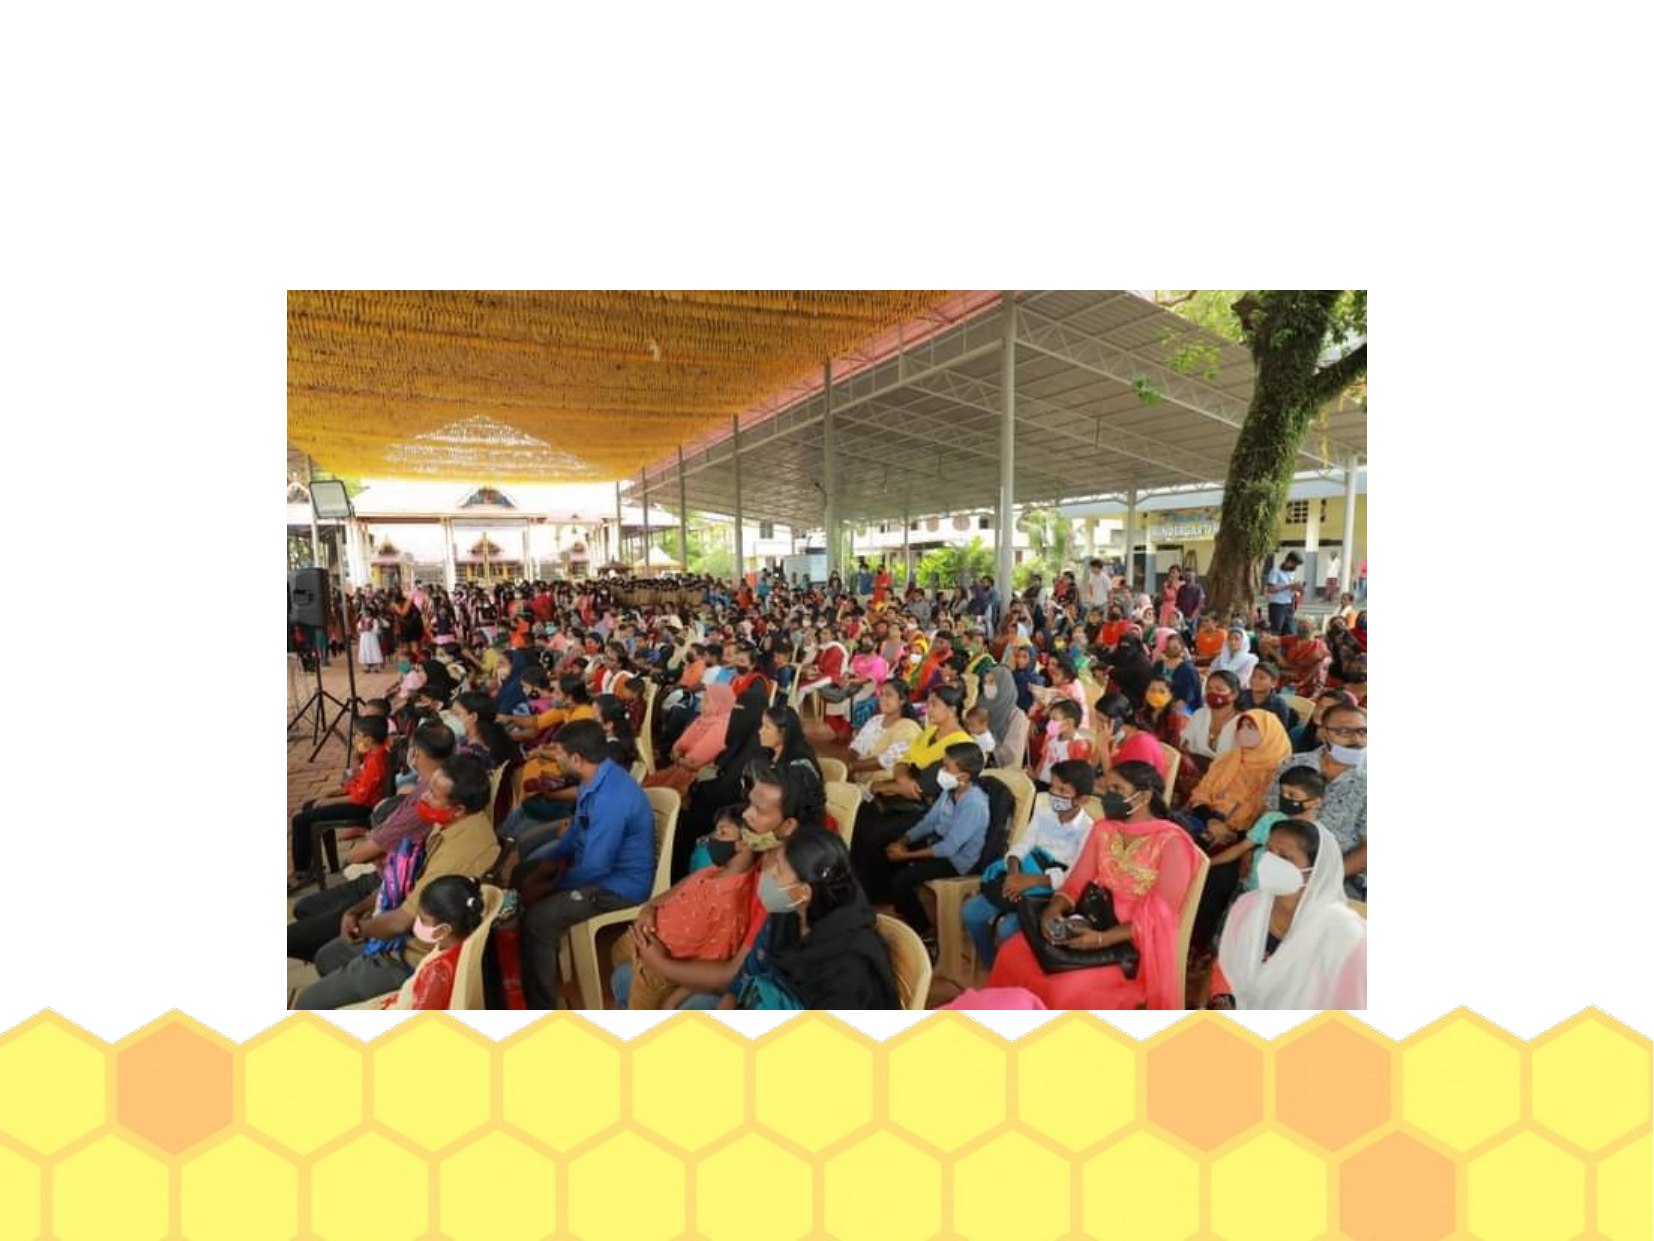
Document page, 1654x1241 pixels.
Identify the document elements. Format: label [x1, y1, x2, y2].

picture [0, 290, 1654, 1241]
